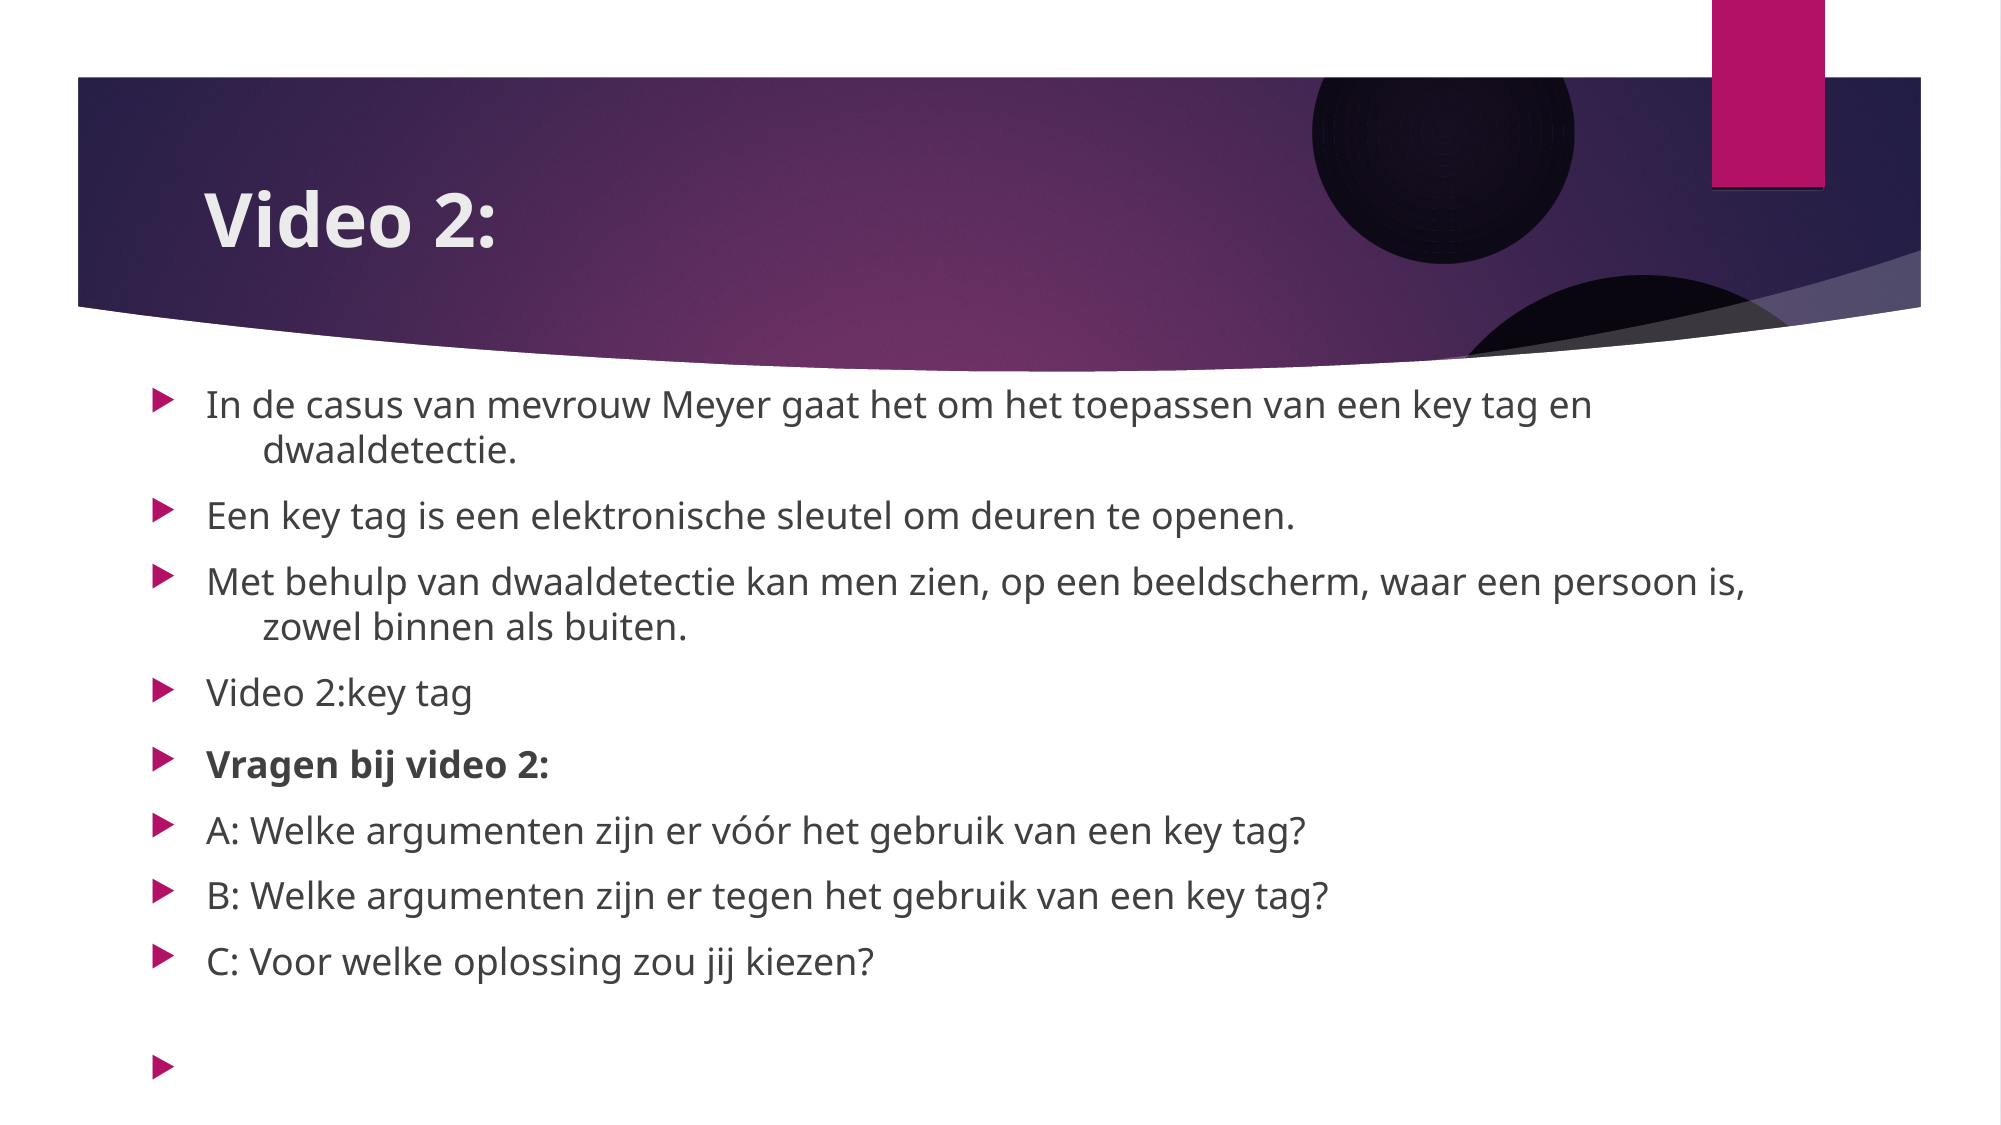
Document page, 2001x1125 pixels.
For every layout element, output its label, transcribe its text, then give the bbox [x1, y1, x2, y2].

title Video 2: [189, 159, 1627, 276]
list In de casus van mevrouw Meyer gaat het om het toepassen van een key tag en dwaaldetectie. Een key tag is een elektronische sleutel om deuren te openen. Met behulp van dwaaldetectie kan men zien, op een beeldscherm, waar een persoon is, zowel binnen als buiten. Video 2:key tag Vragen bij video 2: A: Welke argumenten zijn er vóór het gebruik van een key tag? B: Welke argumenten zijn er tegen het gebruik van een key tag? C: Voor welke oplossing zou jij kiezen? [134, 373, 1837, 1098]
